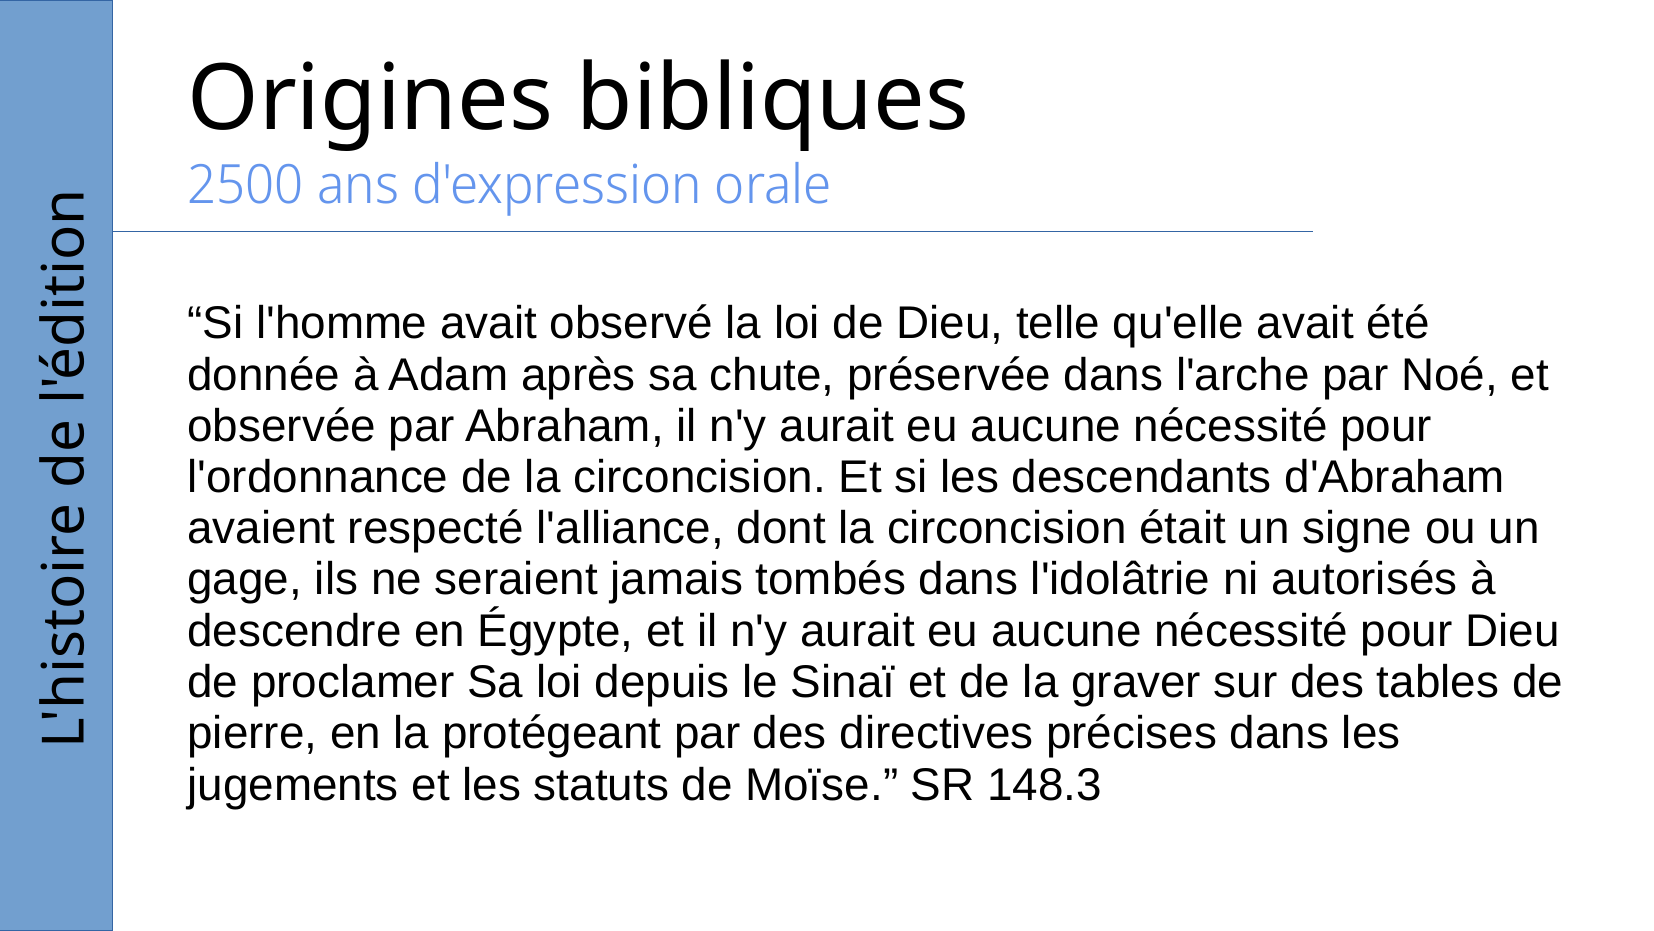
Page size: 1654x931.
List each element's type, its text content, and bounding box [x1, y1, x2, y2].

text_box L'histoire de l'édition [13, 37, 105, 901]
subtitle “Si l'homme avait observé la loi de Dieu, telle qu'elle avait été donnée à Adam après sa chute, préservée dans l'arche par Noé, et observée par Abraham, il n'y aurait eu aucune nécessité pour l'ordonnance de la circoncision. Et si les descendants d'Abraham avaient respecté l'alliance, dont la circoncision était un signe ou un gage, ils ne seraient jamais tombés dans l'idolâtrie ni autorisés à descendre en Égypte, et il n'y aurait eu aucune nécessité pour Dieu de proclamer Sa loi depuis le Sinaï et de la graver sur des tables de pierre, en la protégeant par des directives précises dans les jugements et les statuts de Moïse.” SR 148.3 [187, 297, 1571, 855]
text_box [0, 0, 113, 931]
title Origines bibliques [187, 33, 1571, 125]
title 2500 ans d'expression orale [187, 125, 1571, 239]
